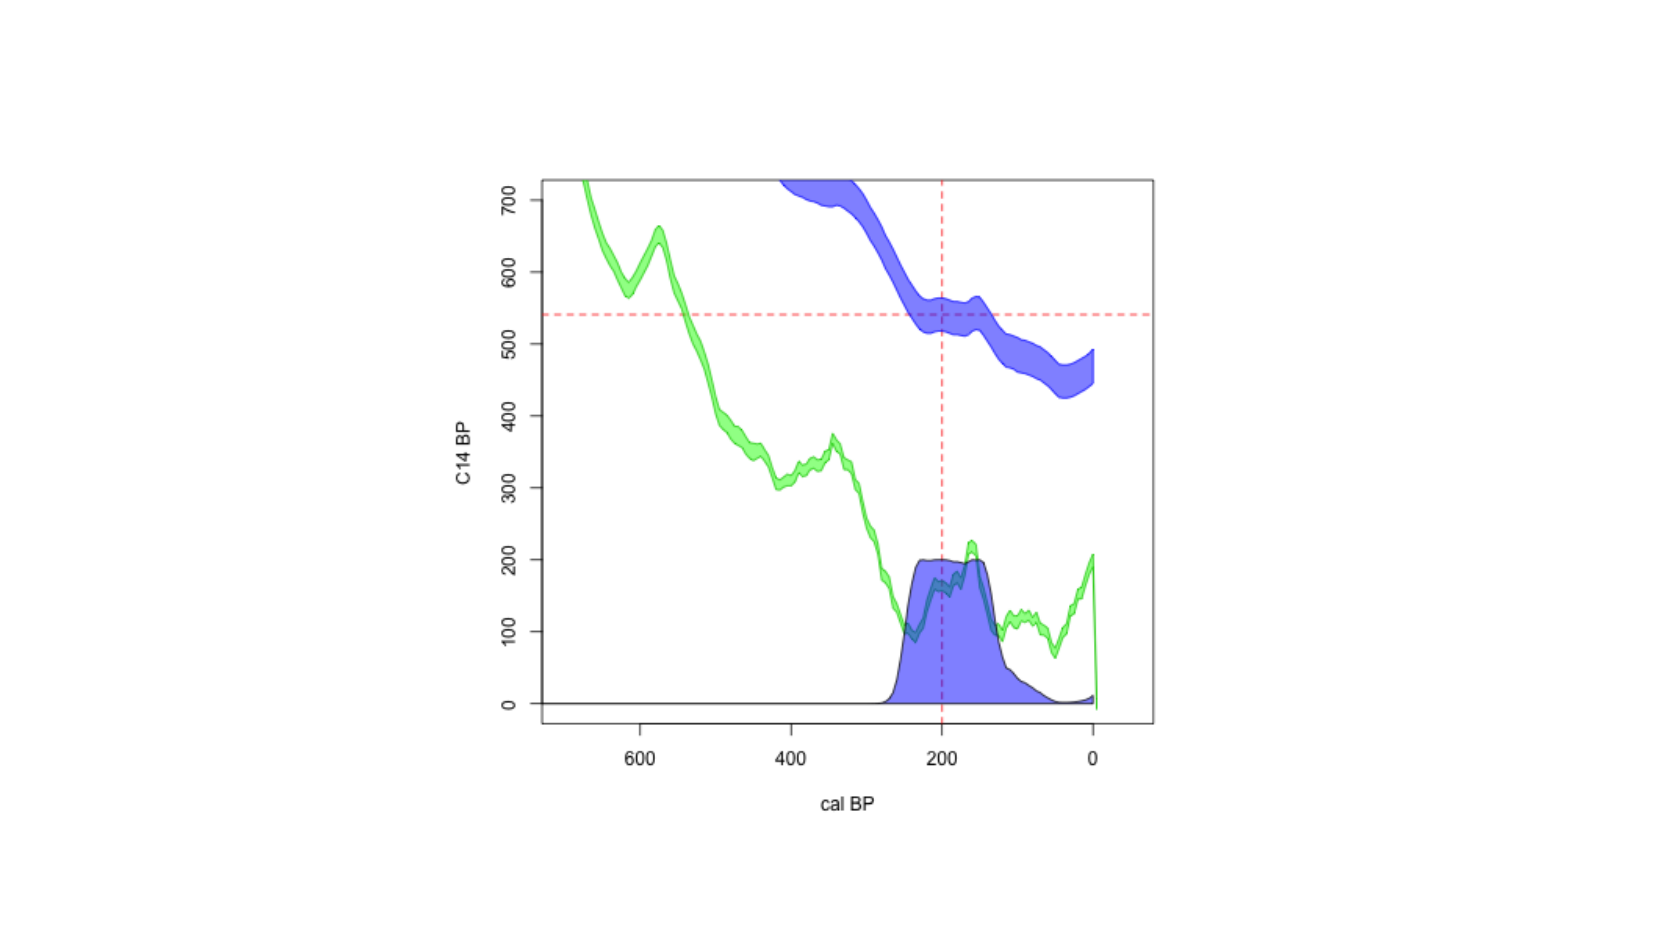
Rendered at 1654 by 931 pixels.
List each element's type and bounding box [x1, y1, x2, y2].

picture [450, 88, 1201, 839]
